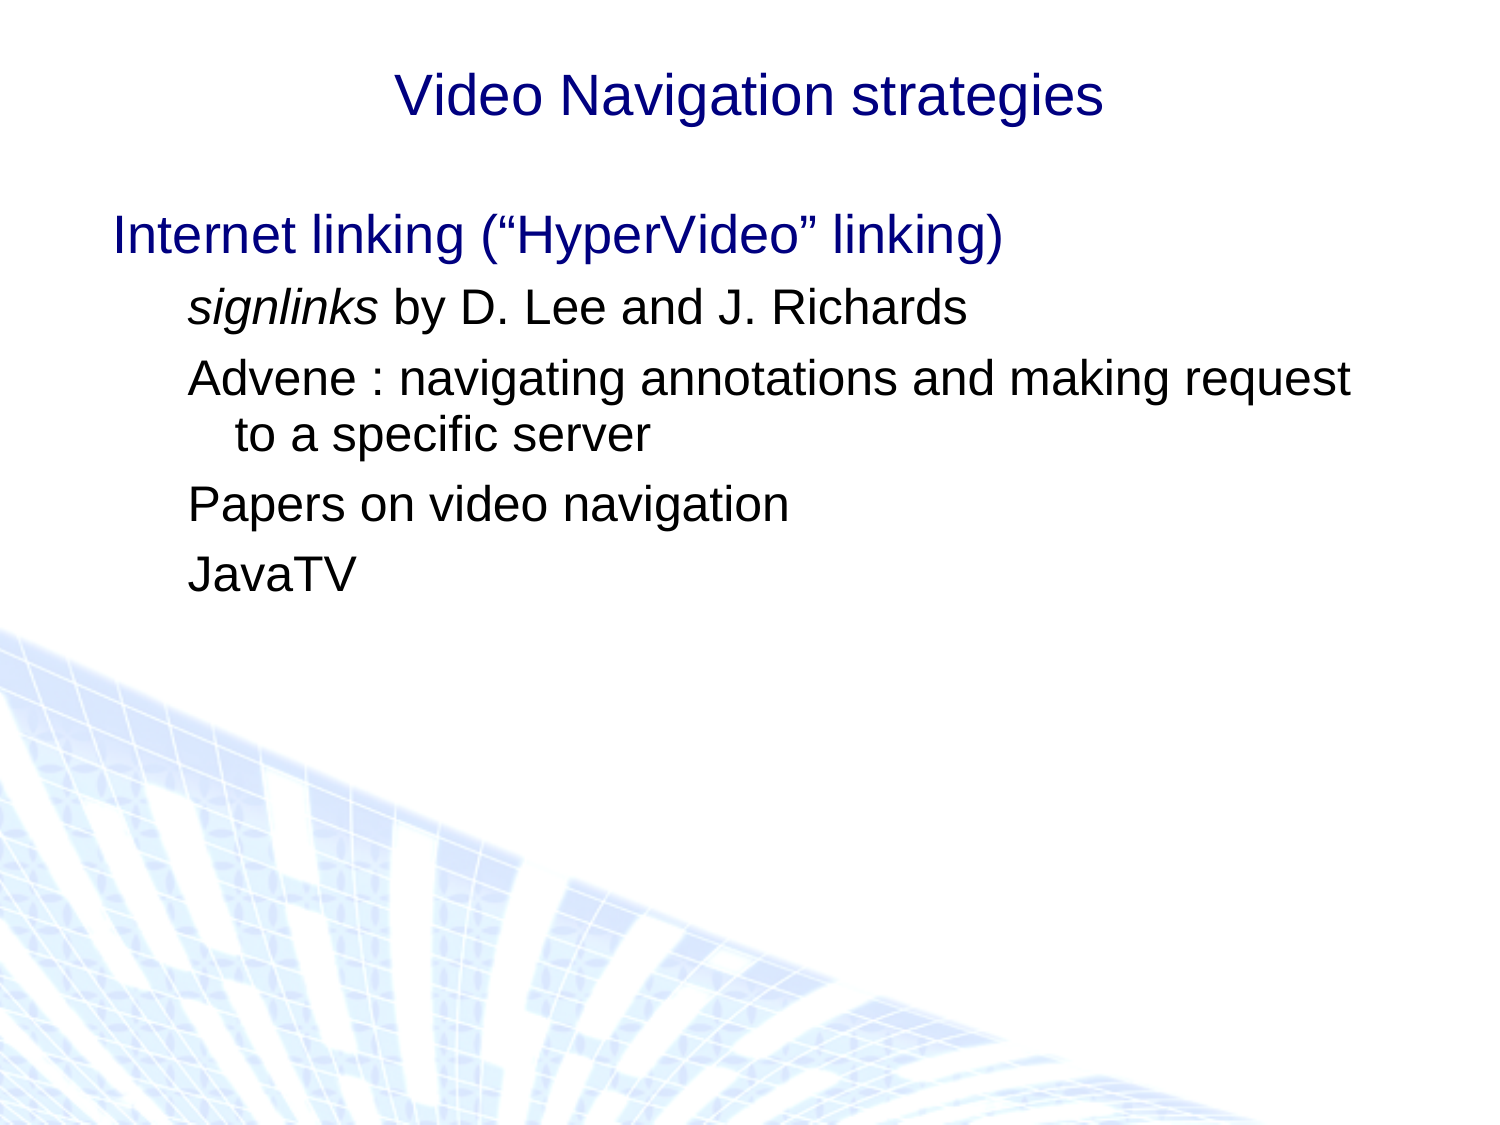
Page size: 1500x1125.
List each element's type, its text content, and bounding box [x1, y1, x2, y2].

title Video Navigation strategies [112, 1, 1388, 189]
list Internet linking (“HyperVideo” linking) signlinks by D. Lee and J. Richards Advene : navigating annotations and making request to a specific server Papers on video navigation JavaTV [112, 204, 1388, 999]
picture [0, 600, 1306, 1125]
